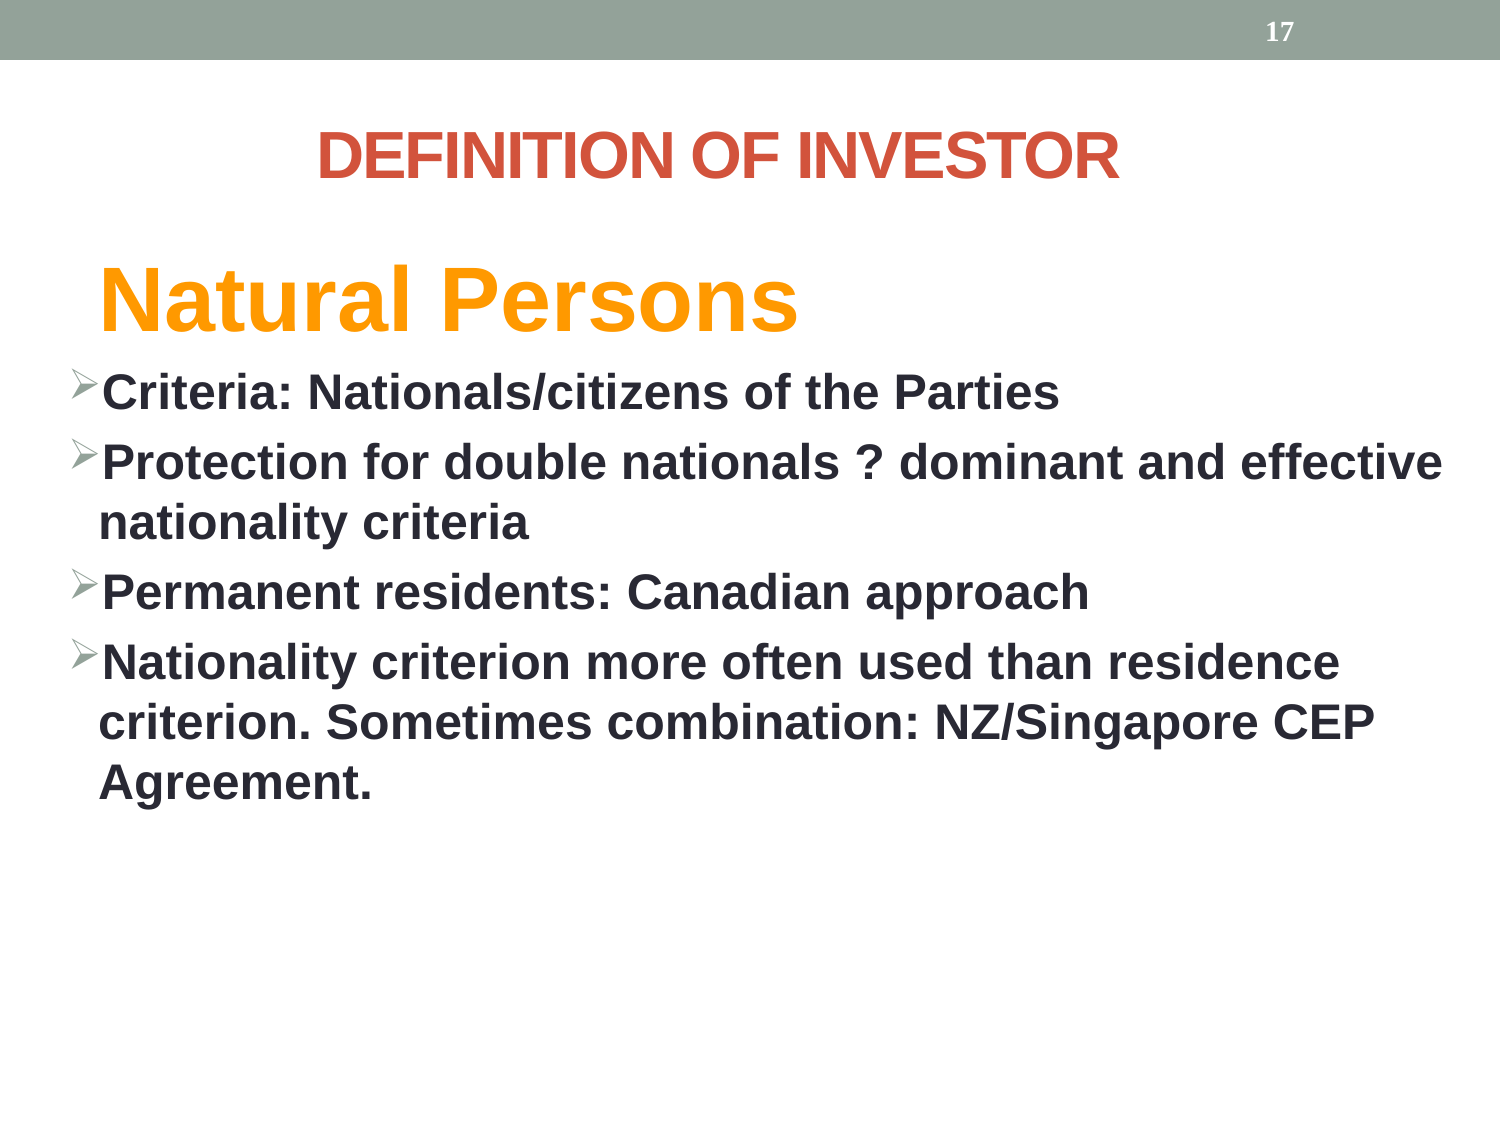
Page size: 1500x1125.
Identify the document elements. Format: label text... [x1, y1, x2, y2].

slide_number <編號> [1250, 3, 1425, 57]
list Natural Persons Criteria: Nationals/citizens of the Parties Protection for double nationals ? dominant and effective nationality criteria Permanent residents: Canadian approach Nationality criterion more often used than residence criterion. Sometimes combination: NZ/Singapore CEP Agreement. [53, 231, 1500, 1082]
title DEFINITION OF INVESTOR [301, 104, 1235, 200]
